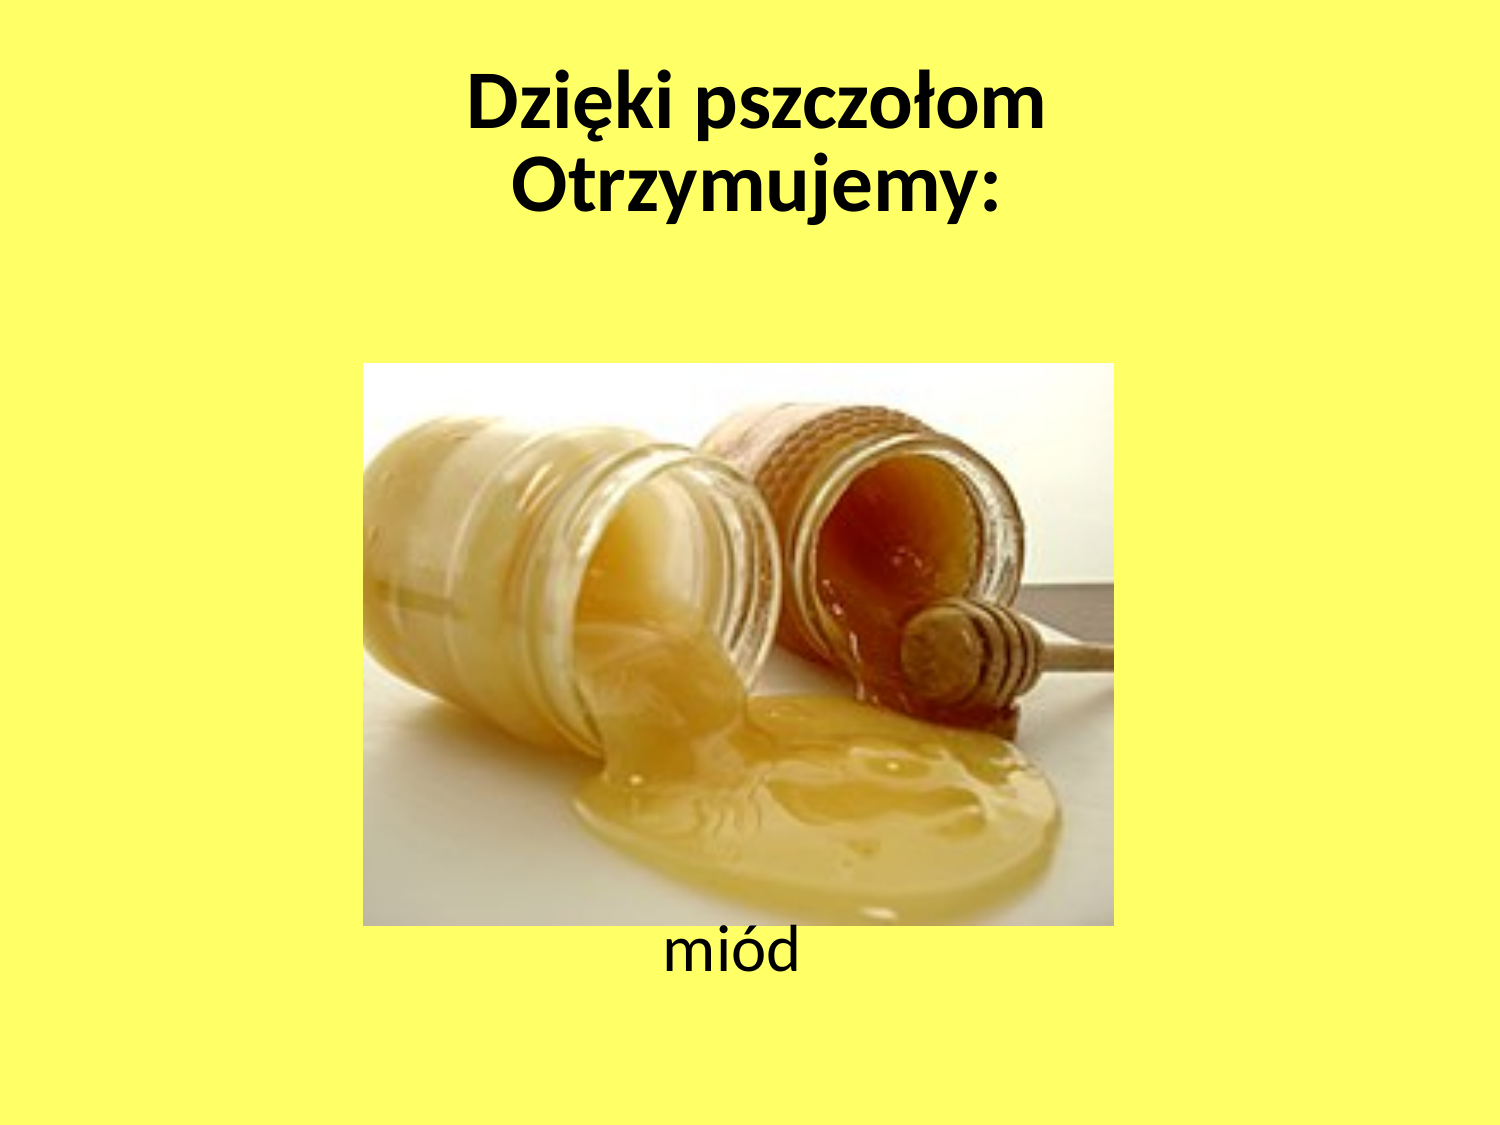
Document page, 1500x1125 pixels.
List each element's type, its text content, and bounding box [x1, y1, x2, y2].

picture [363, 363, 1114, 926]
text_box miód [562, 914, 903, 996]
text_box Dzięki pszczołom Otrzymujemy: [274, 58, 1241, 241]
